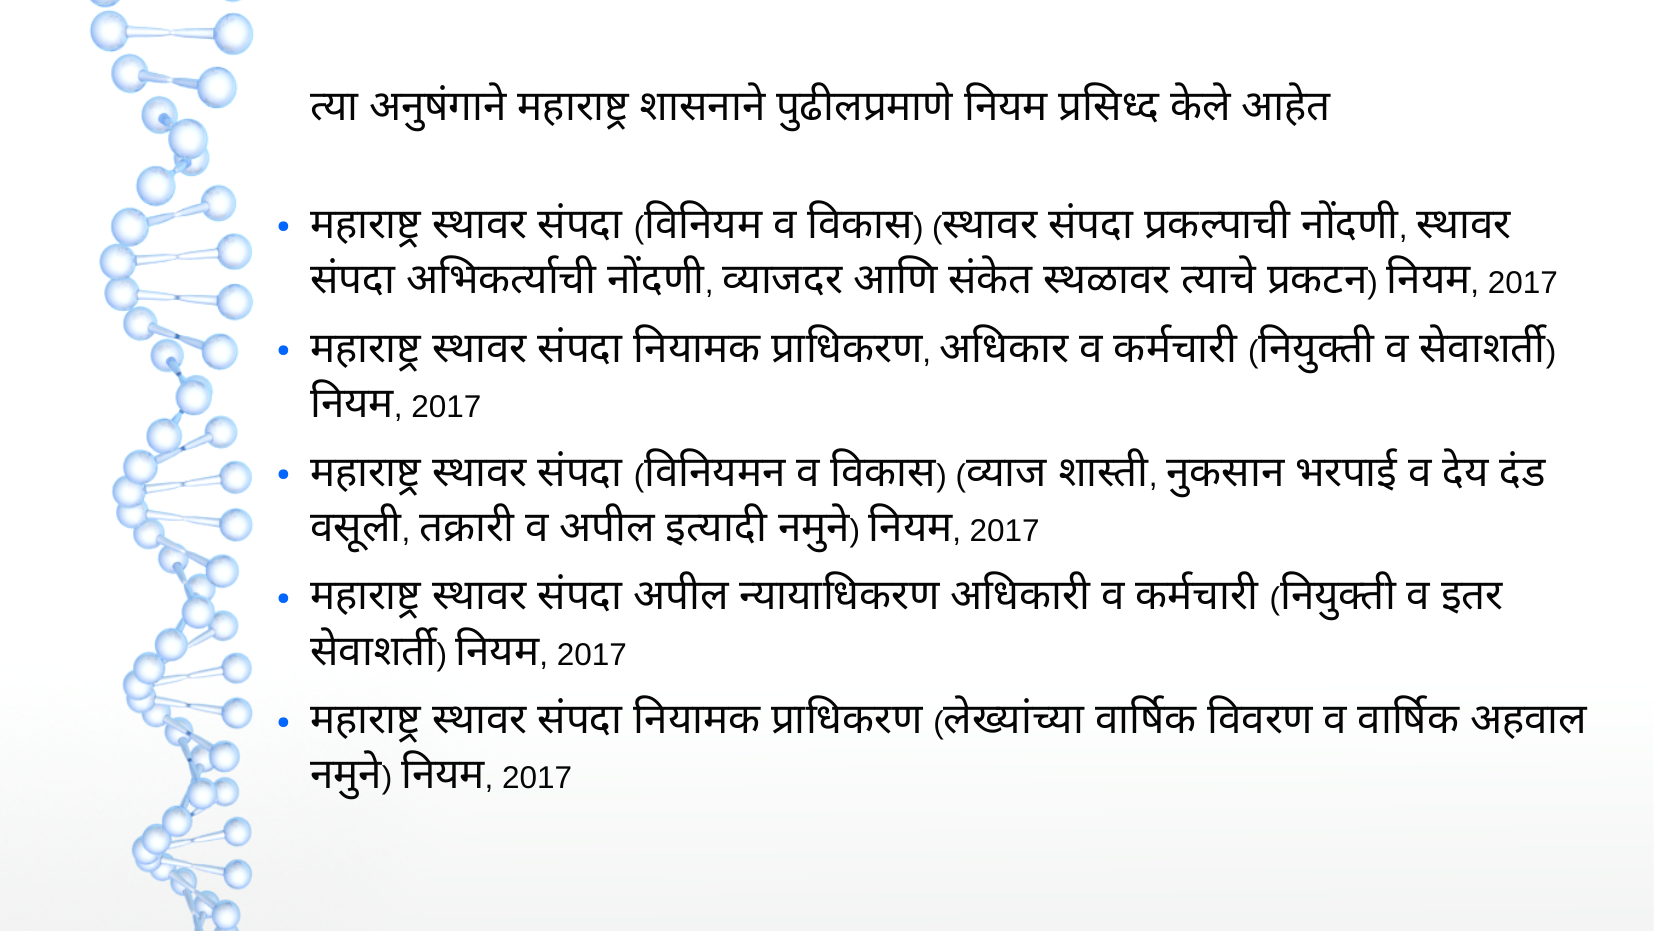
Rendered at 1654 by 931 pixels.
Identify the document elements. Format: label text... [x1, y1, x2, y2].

list त्या अनुषंगाने महाराष्ट्र शासनाने पुढीलप्रमाणे नियम प्रसिध्द केले आहेत महाराष्ट्र स्थावर संपदा (विनियम व विकास) (स्थावर संपदा प्रकल्पाची नोंदणी, स्थावर संपदा अभिकर्त्याची नोंदणी, व्याजदर आणि संकेत स्थळावर त्याचे प्रकटन) नियम, 2017 महाराष्ट्र स्थावर संपदा नियामक प्राधिकरण, अधिकार व कर्मचारी (नियुक्ती व सेवाशर्ती) नियम, 2017 महाराष्ट्र स्थावर संपदा (विनियमन व विकास) (व्याज शास्ती, नुकसान भरपाई व देय दंड वसूली, तक्रारी व अपील इत्यादी नमुने) नियम, 2017 महाराष्ट्र स्थावर संपदा अपील न्यायाधिकरण अधिकारी व कर्मचारी (नियुक्ती व इतर सेवाशर्ती) नियम, 2017 महाराष्ट्र स्थावर संपदा नियामक प्राधिकरण (लेख्यांच्या वार्षिक विवरण व वार्षिक अहवाल नमुने) नियम, 2017 [265, 82, 1595, 815]
picture [0, 0, 1654, 931]
